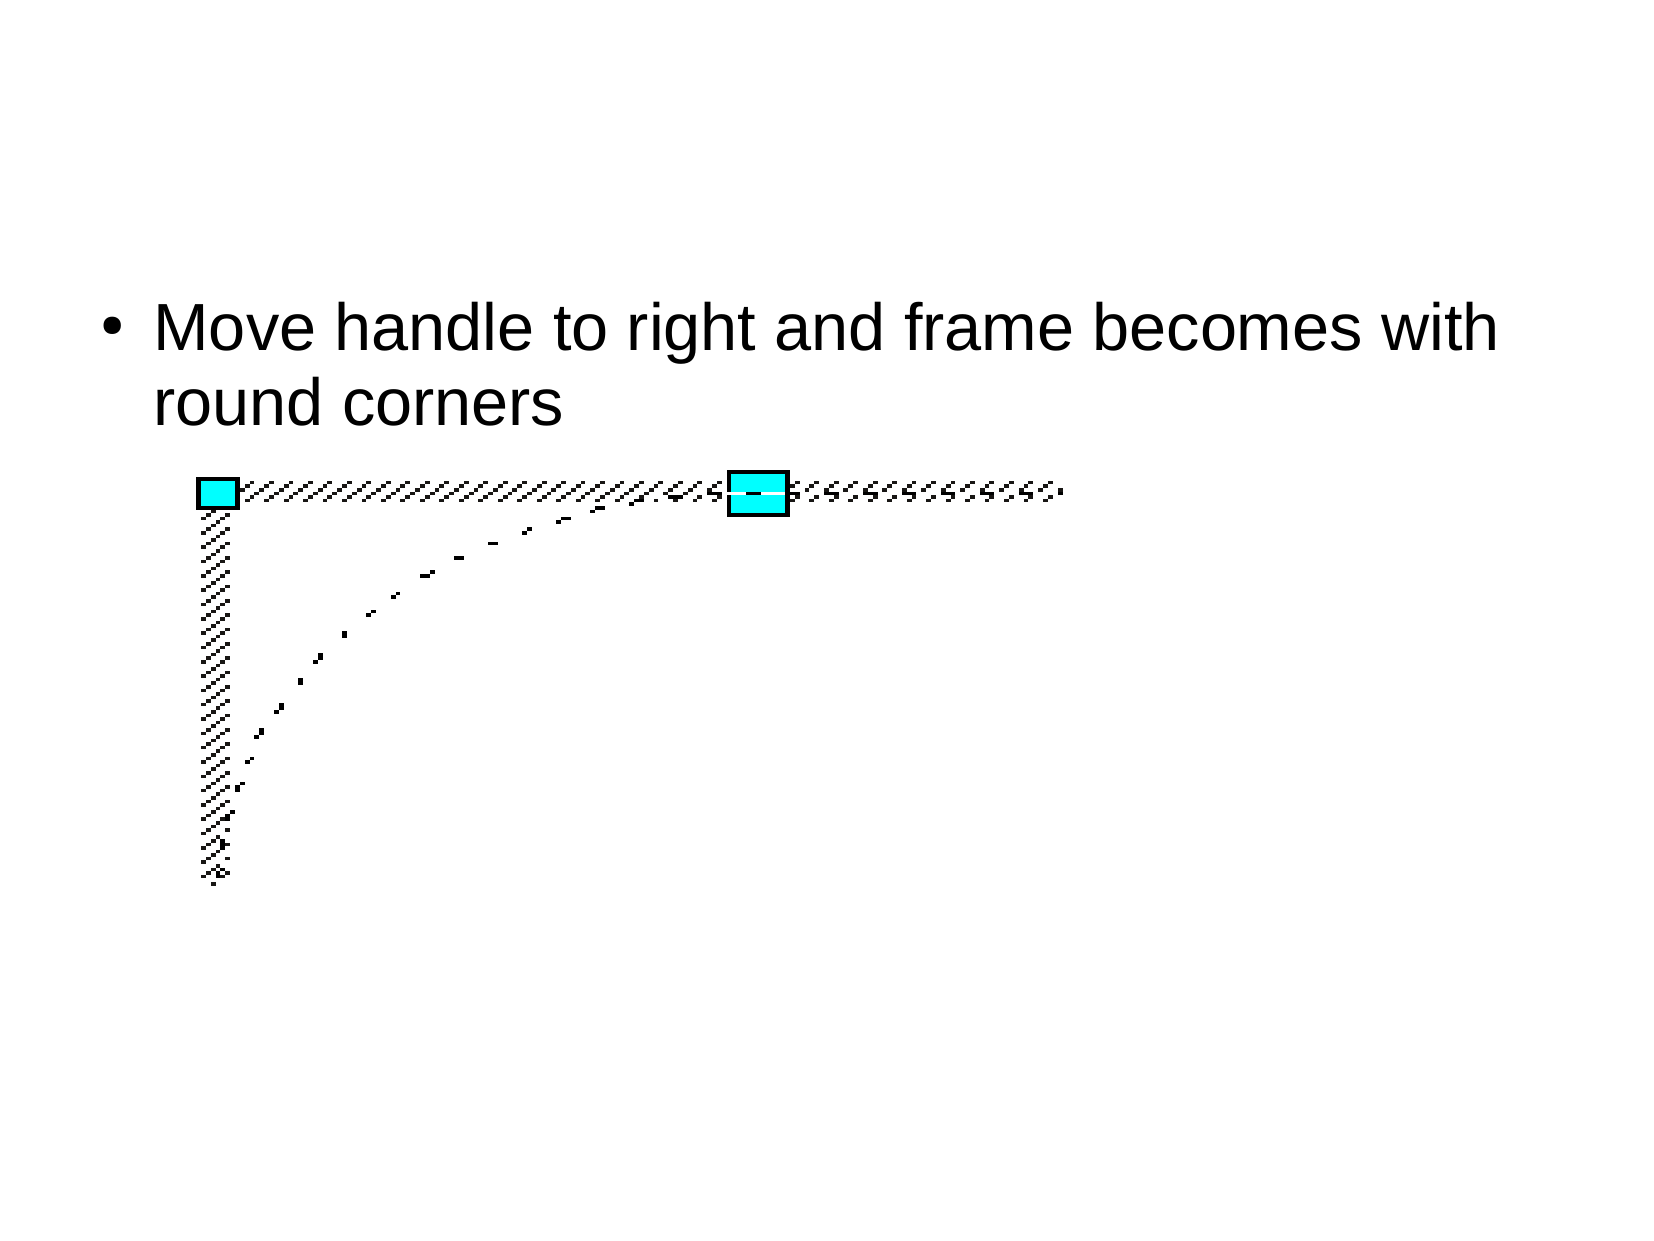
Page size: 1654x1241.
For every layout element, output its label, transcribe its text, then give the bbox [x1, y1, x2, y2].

list Move handle to right and frame becomes with round corners [82, 290, 1571, 1109]
picture [143, 442, 1063, 886]
